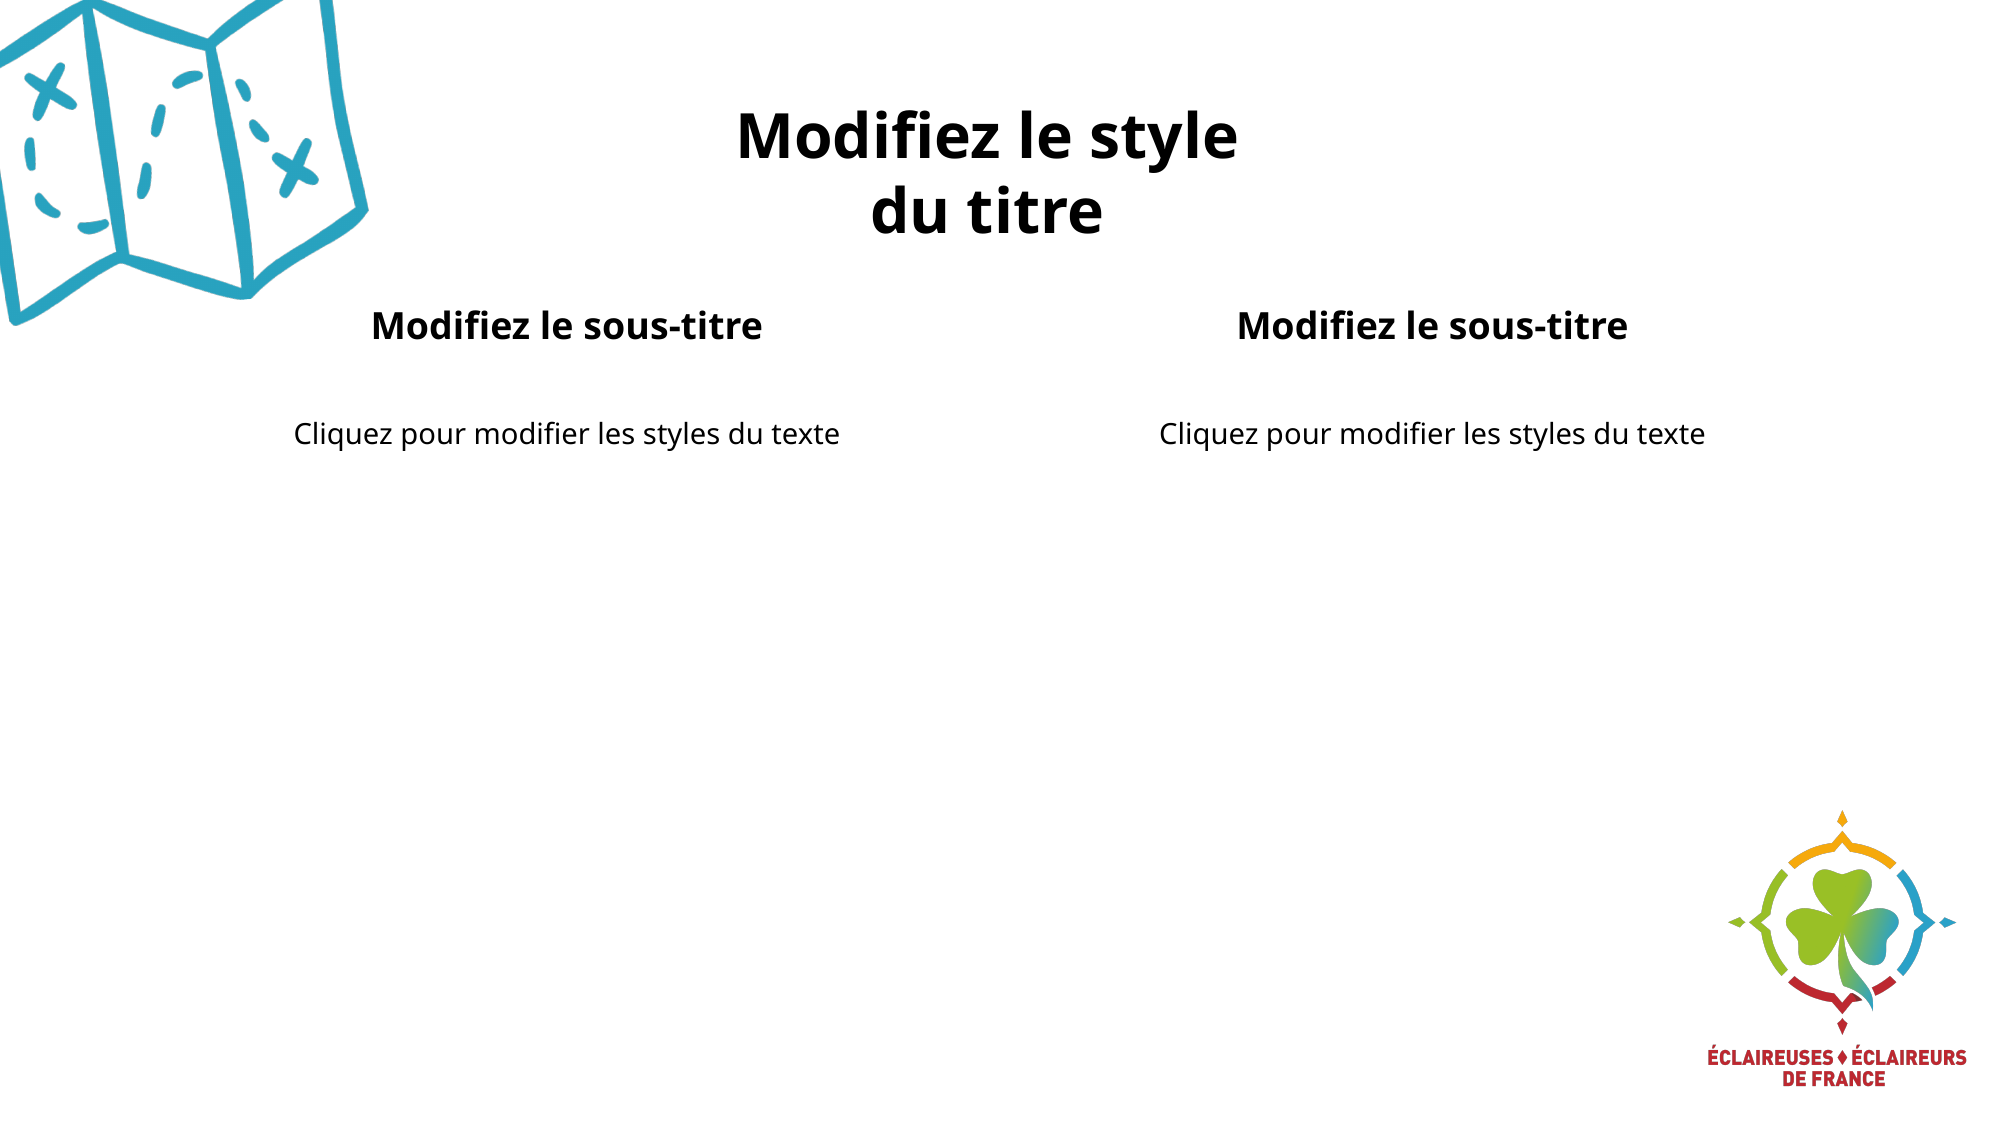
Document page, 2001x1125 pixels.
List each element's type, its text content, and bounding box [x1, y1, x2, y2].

text_box Cliquez pour modifier les styles du texte [1092, 407, 1774, 459]
list Modifiez le sous-titre [137, 299, 997, 370]
title Modifiez le style du titre [693, 61, 1282, 281]
list Modifiez le sous-titre [1003, 299, 1863, 370]
picture [1707, 808, 1968, 1092]
picture [0, 0, 379, 335]
text_box Cliquez pour modifier les styles du texte [226, 407, 908, 459]
